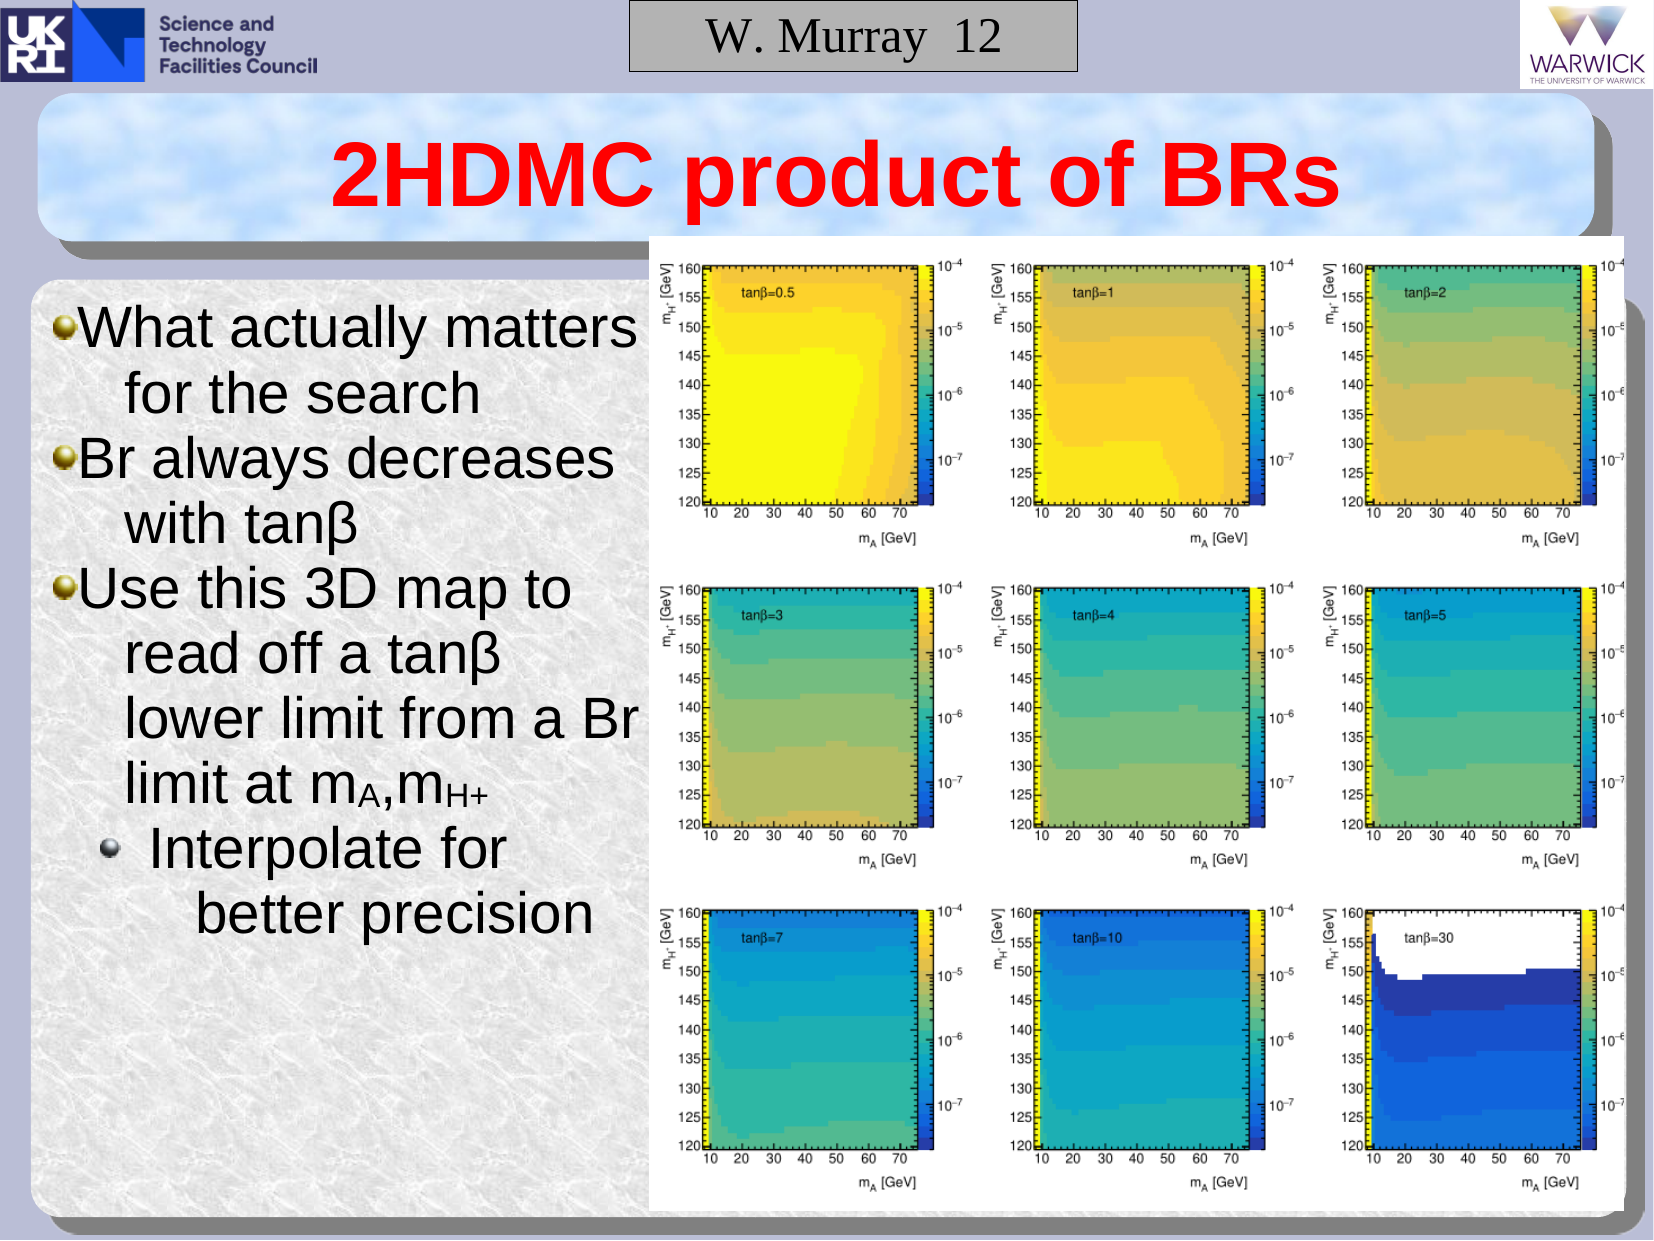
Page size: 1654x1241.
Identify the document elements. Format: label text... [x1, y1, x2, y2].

picture [0, 0, 317, 82]
picture [30, 236, 1627, 1218]
title 2HDMC product of BRs [90, 101, 1584, 249]
picture [1520, 0, 1654, 89]
list What actually matters for the search Br always decreases with tanβ Use this 3D map to read off a tanβ lower limit from a Br limit at mA,mH+ Interpolate for better precision [53, 295, 650, 1217]
picture [1584, 103, 1595, 232]
picture [37, 93, 1581, 242]
